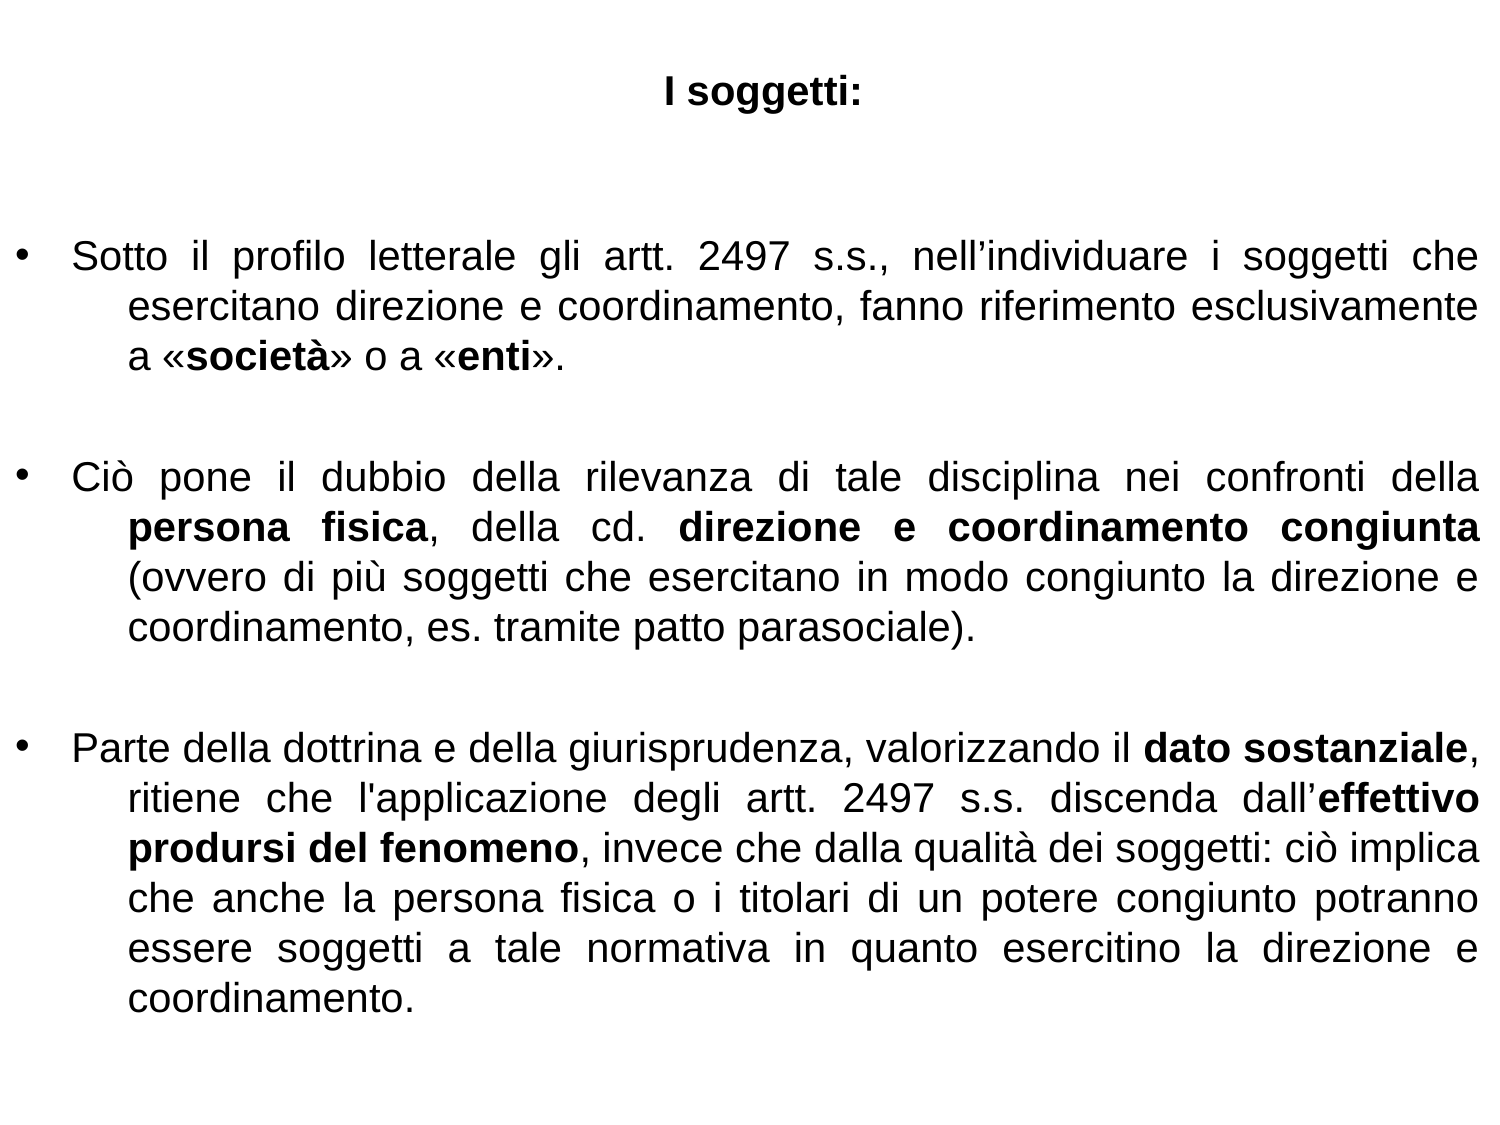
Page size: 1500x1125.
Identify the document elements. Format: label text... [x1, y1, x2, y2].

list Sotto il profilo letterale gli artt. 2497 s.s., nell’individuare i soggetti che esercitano direzione e coordinamento, fanno riferimento esclusivamente a «società» o a «enti». Ciò pone il dubbio della rilevanza di tale disciplina nei confronti della persona fisica, della cd. direzione e coordinamento congiunta (ovvero di più soggetti che esercitano in modo congiunto la direzione e coordinamento, es. tramite patto parasociale). Parte della dottrina e della giurisprudenza, valorizzando il dato sostanziale, ritiene che l'applicazione degli artt. 2497 s.s. discenda dall’effettivo prodursi del fenomeno, invece che dalla qualità dei soggetti: ciò implica che anche la persona fisica o i titolari di un potere congiunto potranno essere soggetti a tale normativa in quanto esercitino la direzione e coordinamento. [0, 160, 1496, 1083]
title I soggetti: [88, 0, 1439, 160]
